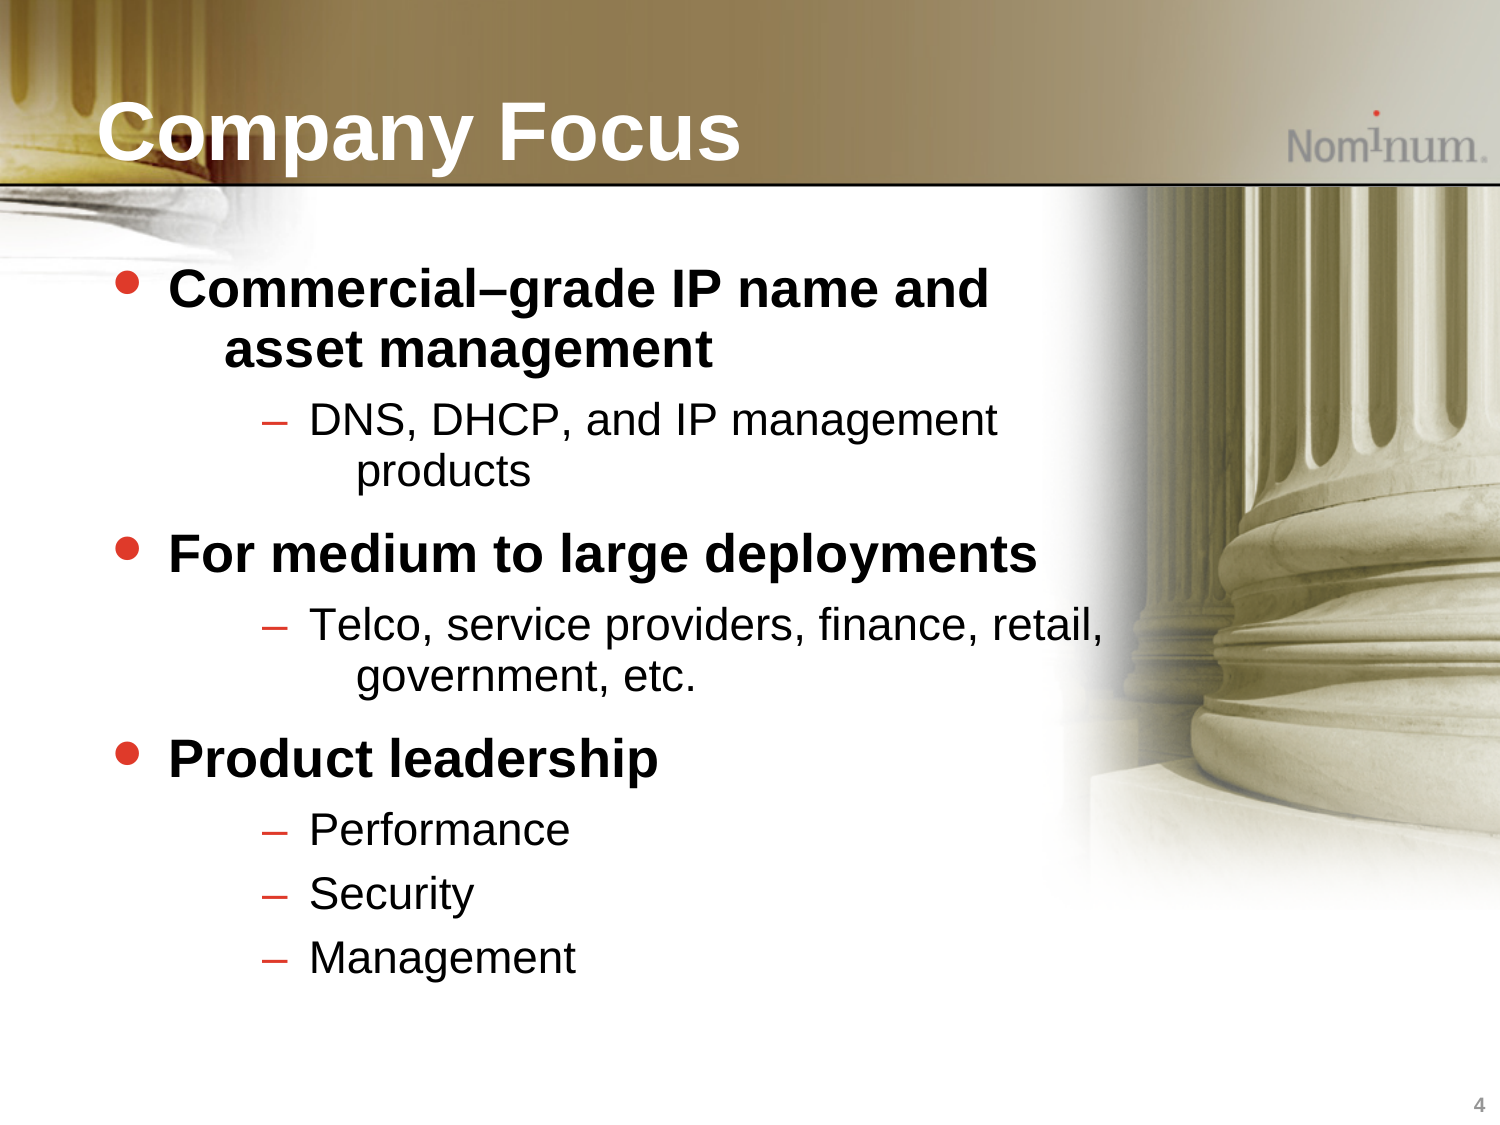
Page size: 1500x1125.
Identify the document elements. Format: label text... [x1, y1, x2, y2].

list Commercial–grade IP name and asset management DNS, DHCP, and IP management products For medium to large deployments Telco, service providers, finance, retail, government, etc. Product leadership Performance Security Management [97, 250, 1198, 1019]
title Company Focus [81, 23, 1210, 191]
picture [0, 0, 1500, 1125]
